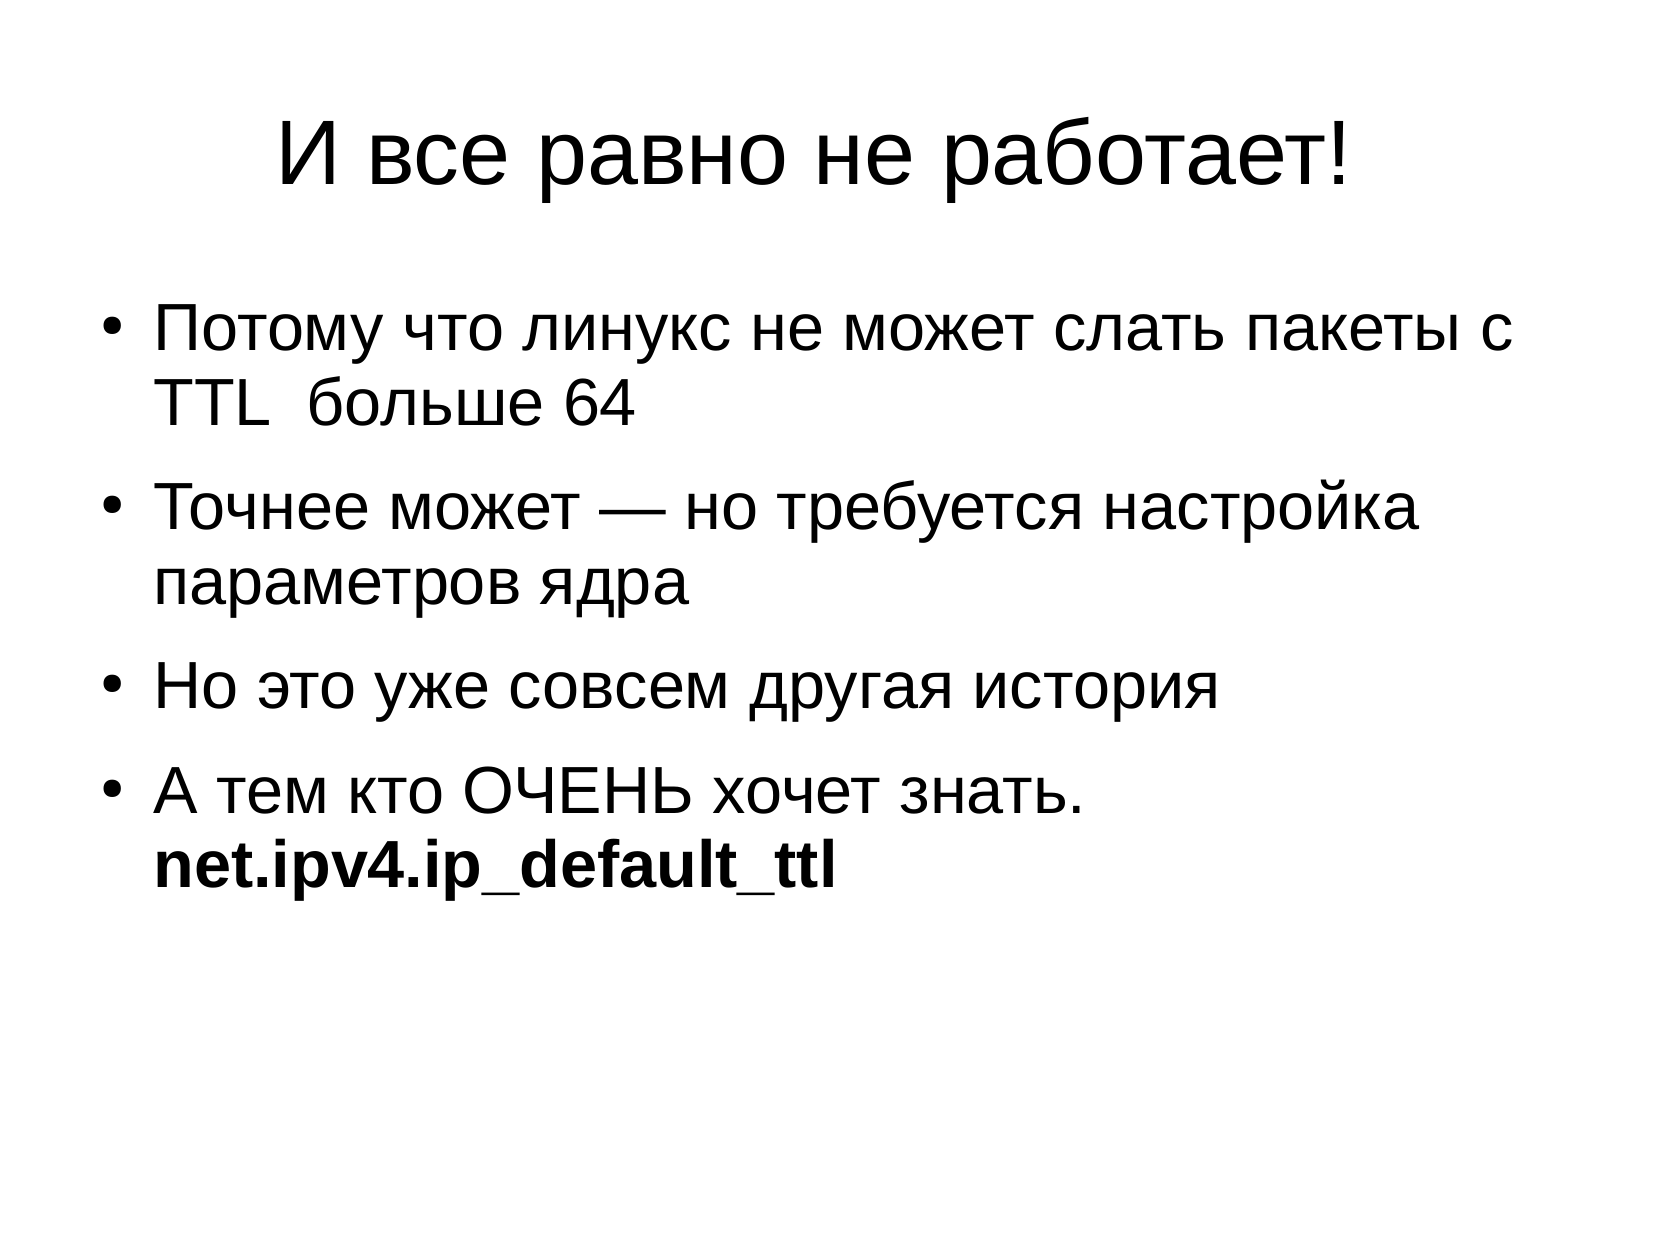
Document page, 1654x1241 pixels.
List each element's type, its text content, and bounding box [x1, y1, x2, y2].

list Потому что линукс не может слать пакеты с TTL больше 64 Точнее может — но требуется настройка параметров ядра Но это уже совсем другая история А тем кто ОЧЕНЬ хочет знать. net.ipv4.ip_default_ttl [82, 290, 1538, 1010]
title И все равно не работает! [82, 49, 1571, 257]
